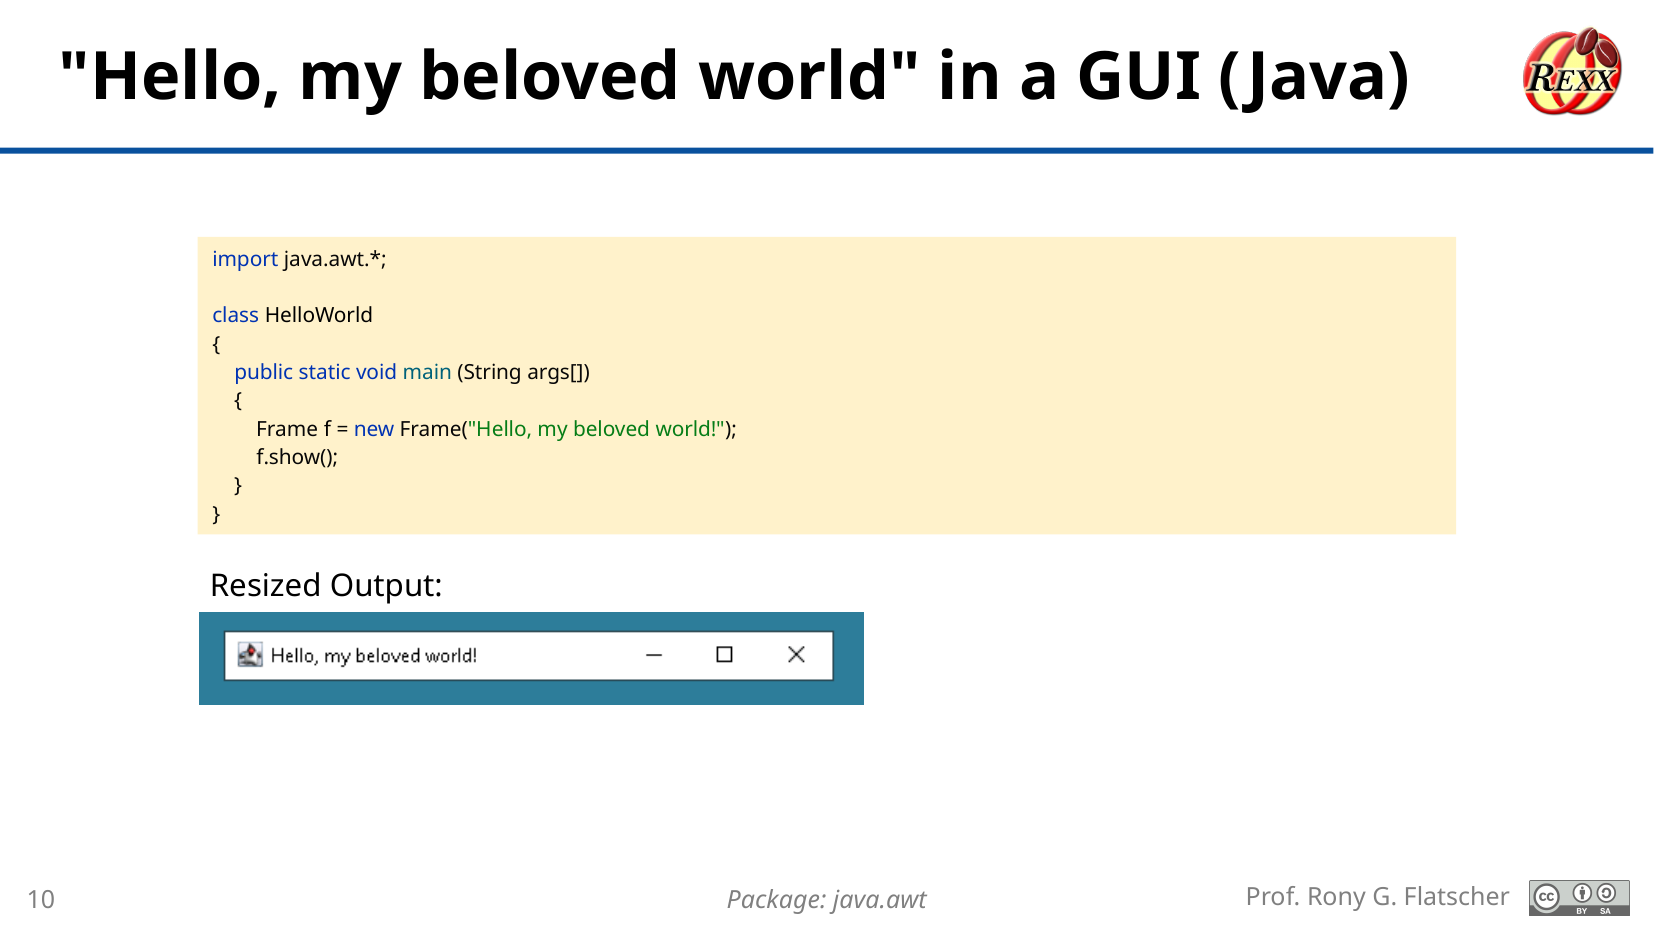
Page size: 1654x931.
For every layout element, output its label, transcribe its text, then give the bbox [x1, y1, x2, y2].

text_box Package: java.awt [0, 874, 1654, 922]
text_box Resized Output: [194, 555, 487, 611]
text_box import java.awt.*; class HelloWorld { public static void main (String args[]) { Frame f = new Frame("Hello, my beloved world!"); f.show(); } } [197, 236, 1457, 522]
picture [199, 612, 864, 705]
title "Hello, my beloved world" in a GUI (Java) [0, 0, 1654, 148]
